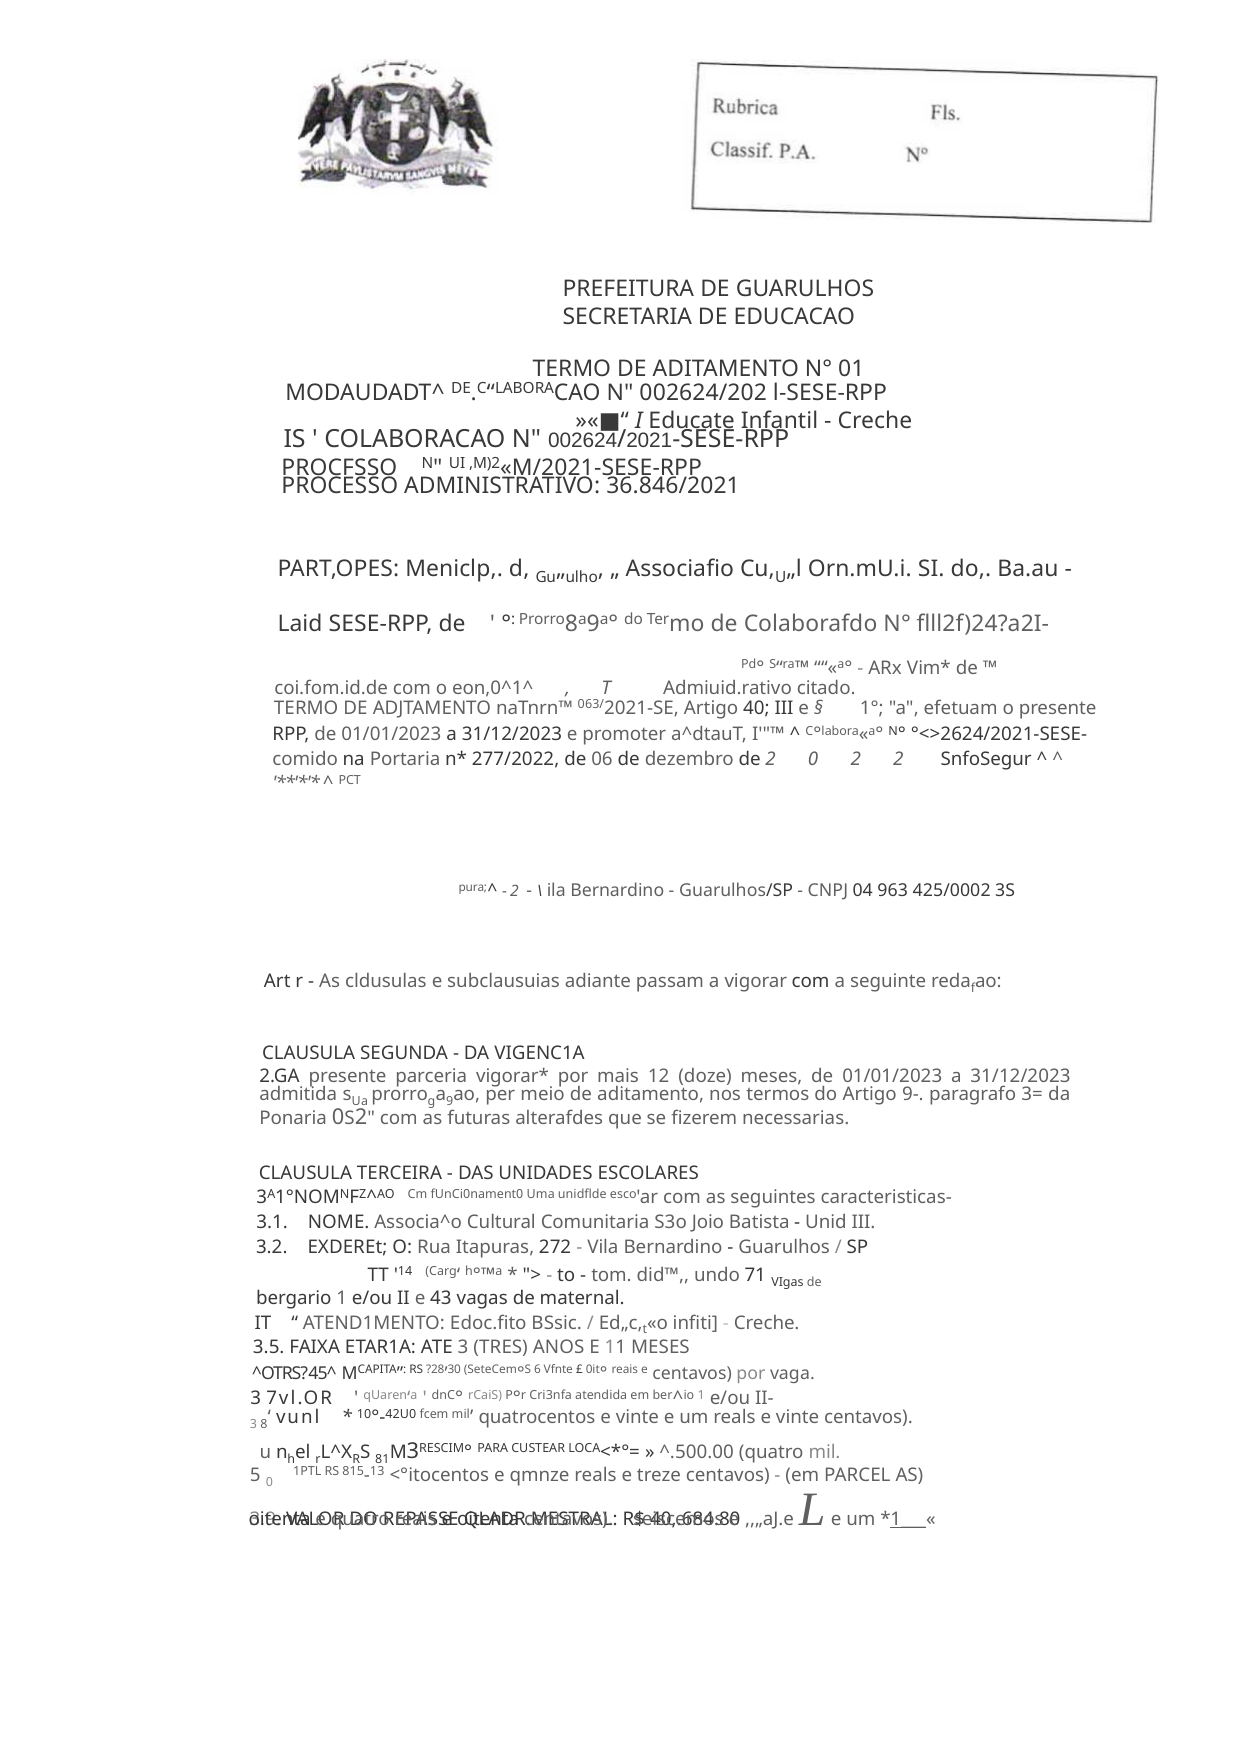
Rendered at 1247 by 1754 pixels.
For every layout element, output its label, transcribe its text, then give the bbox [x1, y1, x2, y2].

text_box 3 7vl.or ' qUaren‘a ' dnC° rCaiS) P°r Cri3nfa atendida em ber^io 1 e/ou II- [251, 1390, 1014, 1424]
text_box bergario 1 e/ou II e 43 vagas de maternal. [256, 1286, 561, 1308]
text_box 3 8‘ vunl * 10°-42U0 fcem mil’ quatrocentos e vinte e um reals e vinte centavos). [250, 1413, 1011, 1448]
text_box Pd° S“ra™ ““«a° - ARx Vim* de ™ coi.fom.id.de com o eon,0^1^,T Admiuid.rativo citado. [274, 658, 1105, 712]
text_box 3.5. FAIXA ETAR1A: ATE 3 (TRES) ANOS E 11 MESES [253, 1335, 708, 1362]
text_box PROCESSO ADMINISTRATIVO: 36.846/2021 [282, 483, 766, 514]
text_box PART,OPES: Meniclp,. d, Gu„ulho, „ Associafio Cu,U„l Orn.mU.i. SI. do,. Ba.au - Laid SESE-RPP, de ' °: Prorro8a9a° do Termo de Colaborafdo N° flll2f)24?a2I- [277, 536, 1106, 617]
text_box Art r - As cldusulas e subclausuias adiante passam a vigorar com a seguinte redafao: [264, 969, 912, 1002]
text_box RPP, de 01/01/2023 a 31/12/2023 e promoter a^dtauT, I'"™ ^ C°labora«a° N° °<>2624/2021-SESE-comido na Portaria n* 277/2022, de 06 de dezembro de 2022 SnfoSegur ^ ^ '**'*'* ^ PCT [272, 720, 1102, 786]
picture [298, 59, 1159, 224]
text_box 3.2. EXDEREt; O: Rua Itapuras, 272 - Vila Bernardino - Guarulhos / SP [256, 1234, 807, 1261]
text_box 2.GA presente parceria vigorar* por mais 12 (doze) meses, de 01/01/2023 a 31/12/2023 admitida sUa prorroga9ao, per meio de aditamento, nos termos do Artigo 9-. paragrafo 3= da Ponaria 0S2" com as futuras alterafdes que se fizerem necessarias. [259, 1065, 1090, 1137]
text_box CLAUSULA SEGUNDA - DA VIGENC1A [262, 1040, 603, 1062]
text_box u nhel rL^XRS 81M3RESCIM° PARA CUSTEAR LOCA<*°= » ^.500.00 (quatro mil. [259, 1436, 1079, 1478]
text_box PREFEITURA DE GUARULHOS SECRETARIA DE EDUCACAO [563, 272, 917, 329]
text_box IT “ ATEND1MENTO: Edoc.fito BSsic. / Ed„c,t«o infiti] - Creche. [255, 1310, 962, 1343]
text_box 5 0 1PTL RS 815-13 <°itocentos e qmnze reals e treze centavos) - (em PARCEL AS) [250, 1463, 1002, 1478]
text_box 3A1°NOMNFZ^AO Cm fUnCi0nament0 Uma unidflde esco'ar com as seguintes caracteristicas- [256, 1185, 1031, 1223]
text_box ^oTrs?45^ MCAPITA”: RS ?28’30 (SeteCem°S 6 Vfnte £ 0it° reais e centavos) por vaga. [252, 1362, 1080, 1402]
text_box TERMO DE ADITAMENTO N° 01 [519, 353, 879, 377]
text_box PROCFSSO N" UI ,M)2«M/2021-SESE-RPP [281, 465, 904, 500]
text_box TT '14 (Carg‘ h°™a * "> - to - tom. did™,, undo 71 VIgas de [367, 1262, 1084, 1299]
text_box »«■“ I Educate Infantil - Creche [575, 408, 1052, 437]
text_box TERMO DE ADJTAMENTO naTnrn™ 063/2021-SE, Artigo 40; III e § 1°; "a", efetuam o presente [274, 698, 1103, 728]
text_box MODAUDADT^ DE.C“LABORACAO N" 002624/202 l-SESE-RPP [285, 377, 1027, 419]
text_box CLAUSULA TERCEIRA - DAS UNIDADES ESCOLARES [259, 1160, 742, 1185]
text_box 3.9. VALOR DO REPASSE QLADR.MESTRAL: R$ 40,.684.80 ,,„aJ.e L e um *1___« [250, 1478, 1079, 1519]
text_box IS ' COLABORACAO N" 002624/2021-SESE-RPP [284, 428, 897, 465]
text_box oitenta e quatro reais e oitenta centavos). seiscemos e [248, 1507, 1077, 1533]
text_box pura;^ -2 - \ ila Bernardino - Guarulhos/SP - CNPJ 04 963 425/0002 3S [459, 879, 1020, 902]
text_box 3.1. NOME. Associa^o Cultural Comunitaria S3o Joio Batista - Unid III. [256, 1210, 819, 1237]
